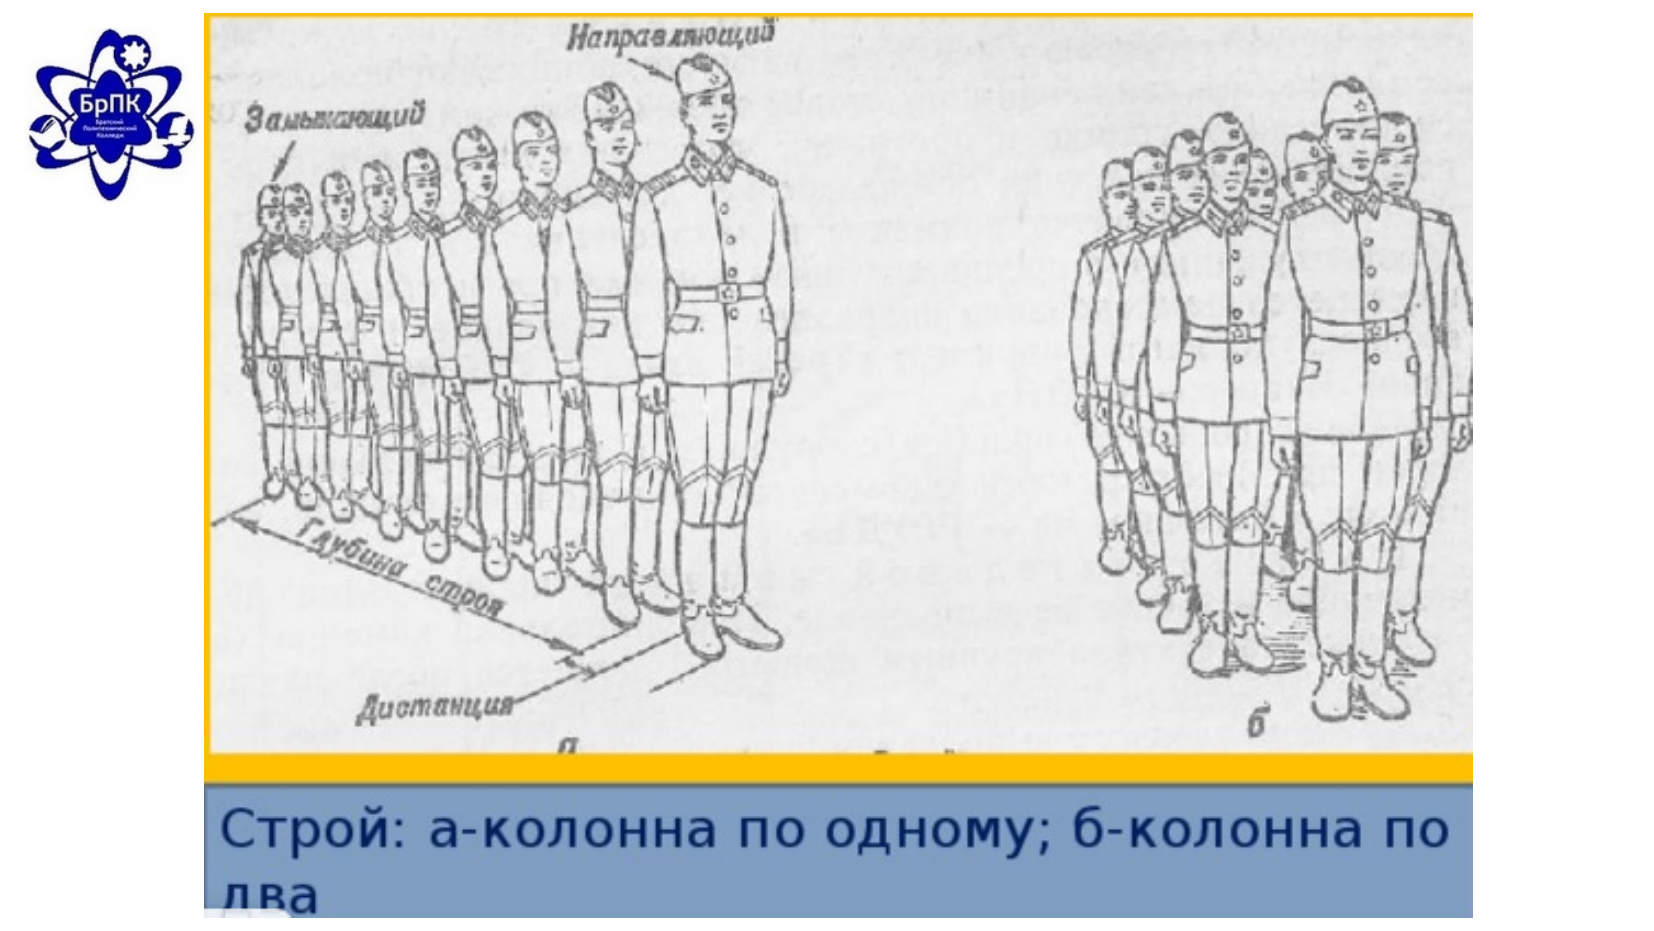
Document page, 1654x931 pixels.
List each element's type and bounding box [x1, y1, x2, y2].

picture [204, 13, 1473, 918]
picture [23, 26, 200, 204]
